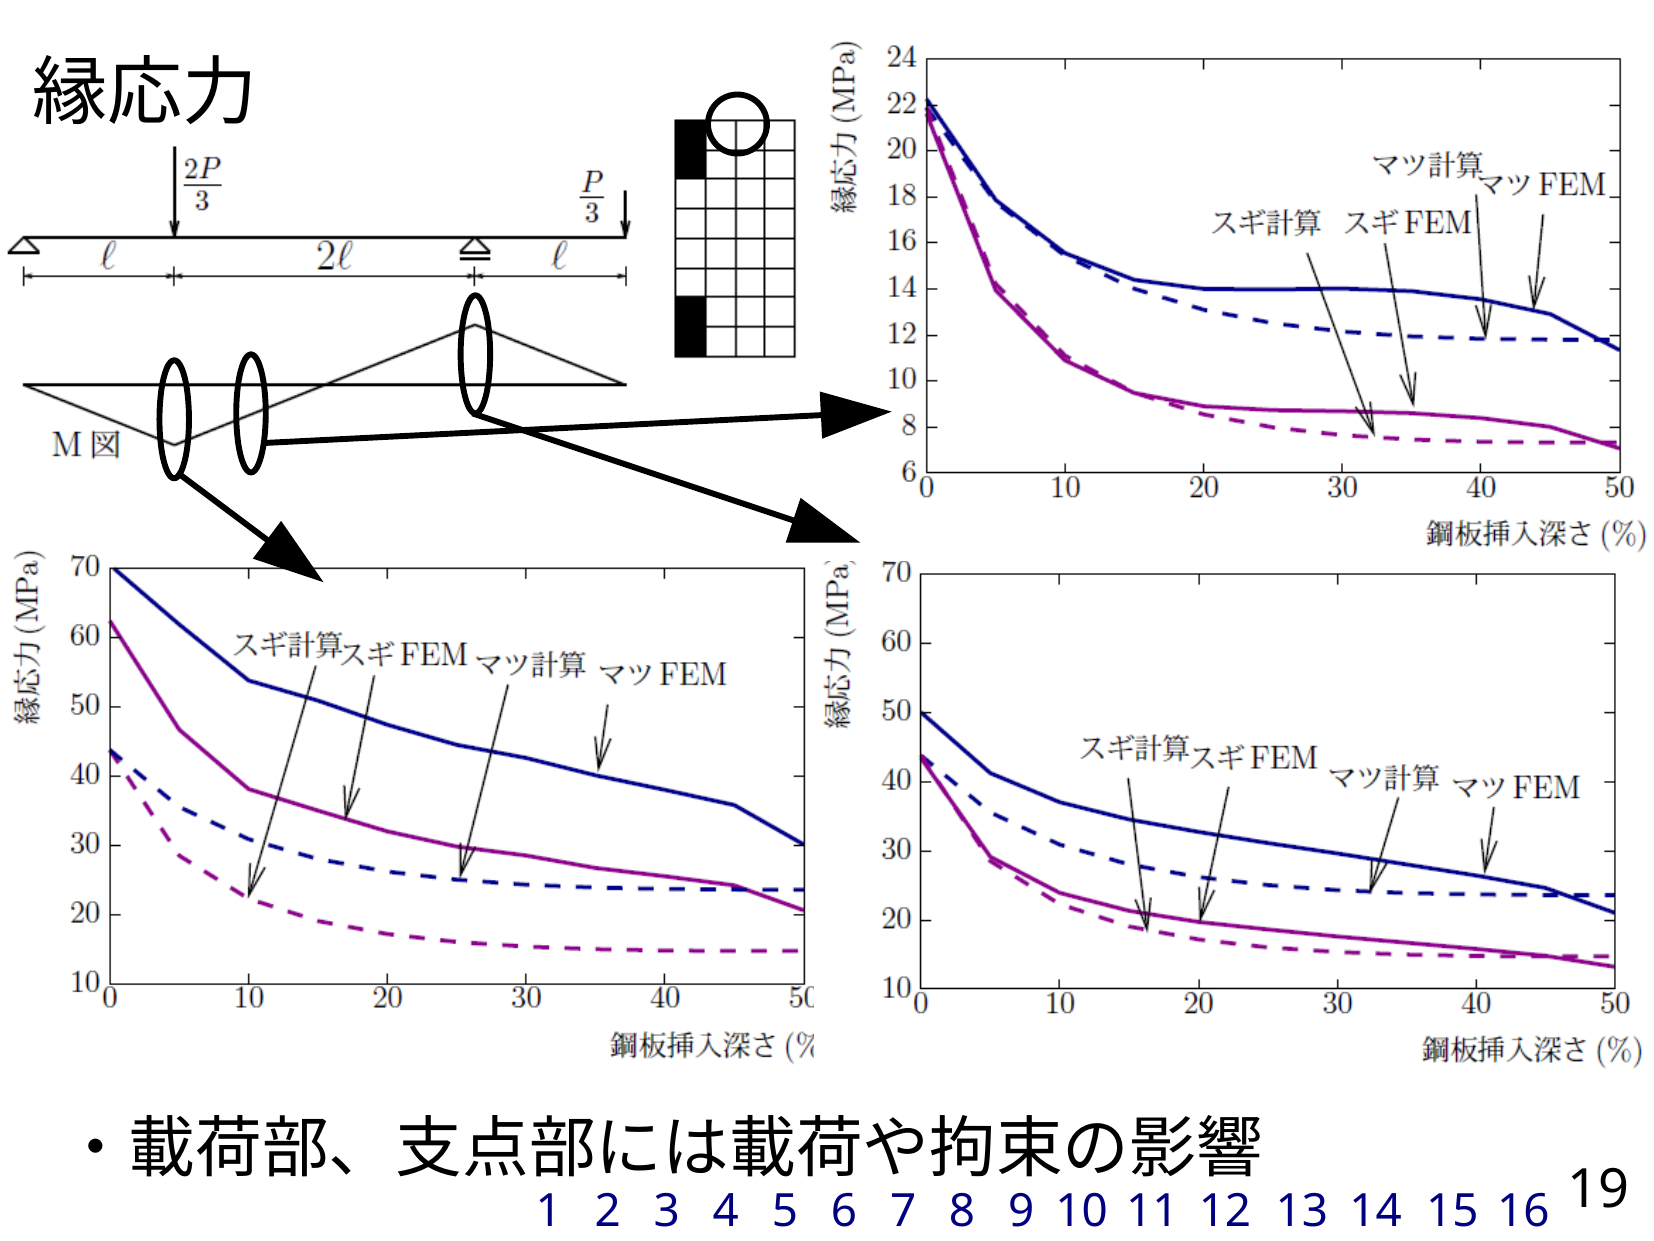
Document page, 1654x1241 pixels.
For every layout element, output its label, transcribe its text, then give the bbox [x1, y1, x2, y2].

text_box 11 [1123, 1175, 1195, 1238]
picture [262, 531, 272, 536]
text_box 5 [768, 1175, 827, 1238]
text_box 縁応力 [29, 29, 296, 130]
text_box 16 [1494, 1175, 1557, 1238]
text_box 14 [1346, 1175, 1409, 1238]
picture [464, 299, 487, 410]
text_box 3 [650, 1175, 709, 1238]
picture [711, 118, 763, 150]
picture [543, 426, 668, 473]
text_box ・載荷部、支点部には載荷や拘束の影響 [59, 1092, 1565, 1182]
text_box 6 [827, 1175, 887, 1238]
text_box 2 [593, 1175, 650, 1238]
text_box 12 [1195, 1175, 1258, 1238]
text_box 10 [1052, 1175, 1123, 1238]
text_box 4 [709, 1175, 768, 1238]
picture [258, 434, 638, 473]
text_box 7 [887, 1175, 946, 1238]
picture [673, 118, 798, 360]
text_box 19 [1564, 1147, 1652, 1223]
text_box 9 [1005, 1175, 1052, 1238]
picture [240, 358, 262, 468]
picture [163, 364, 186, 473]
picture [5, 130, 668, 473]
text_box 8 [946, 1175, 1005, 1238]
text_box 15 [1423, 1175, 1486, 1238]
text_box 1 [532, 1175, 593, 1238]
text_box 13 [1272, 1175, 1335, 1238]
picture [5, 16, 1654, 1087]
